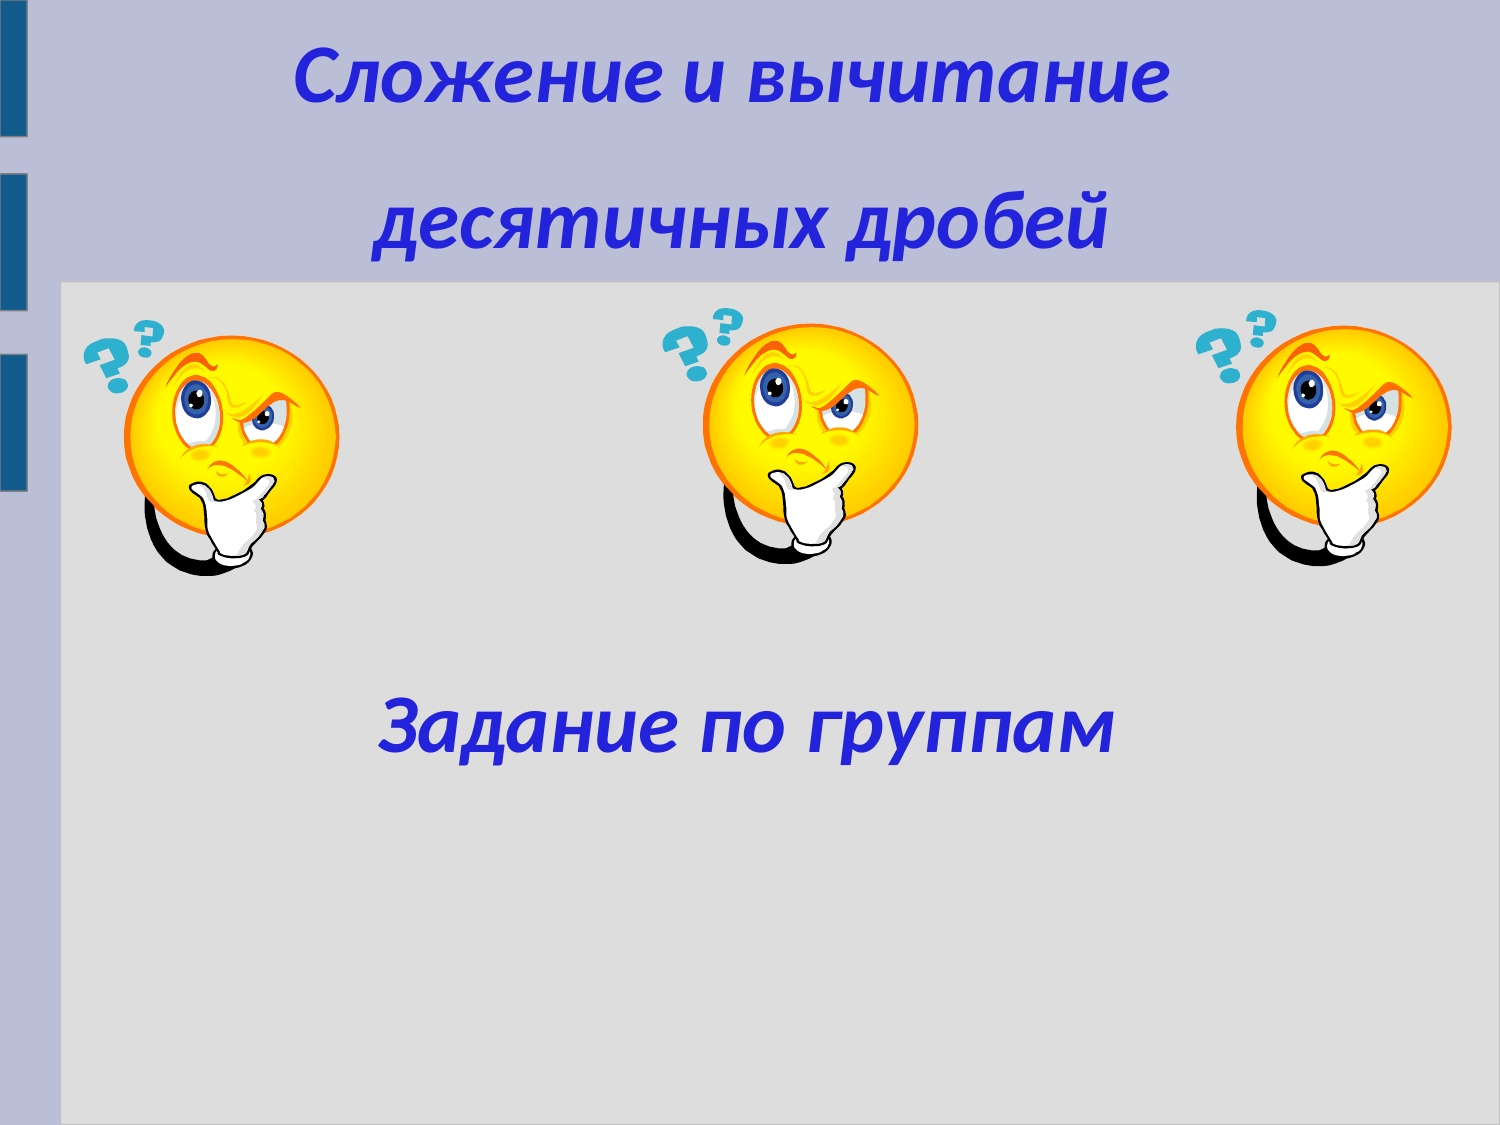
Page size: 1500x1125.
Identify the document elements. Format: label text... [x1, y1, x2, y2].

picture [1194, 309, 1453, 567]
text_box Задание по группам [283, 661, 1211, 777]
text_box Сложение и вычитание десятичных дробей [90, 11, 1394, 273]
picture [82, 319, 341, 577]
picture [661, 307, 920, 565]
